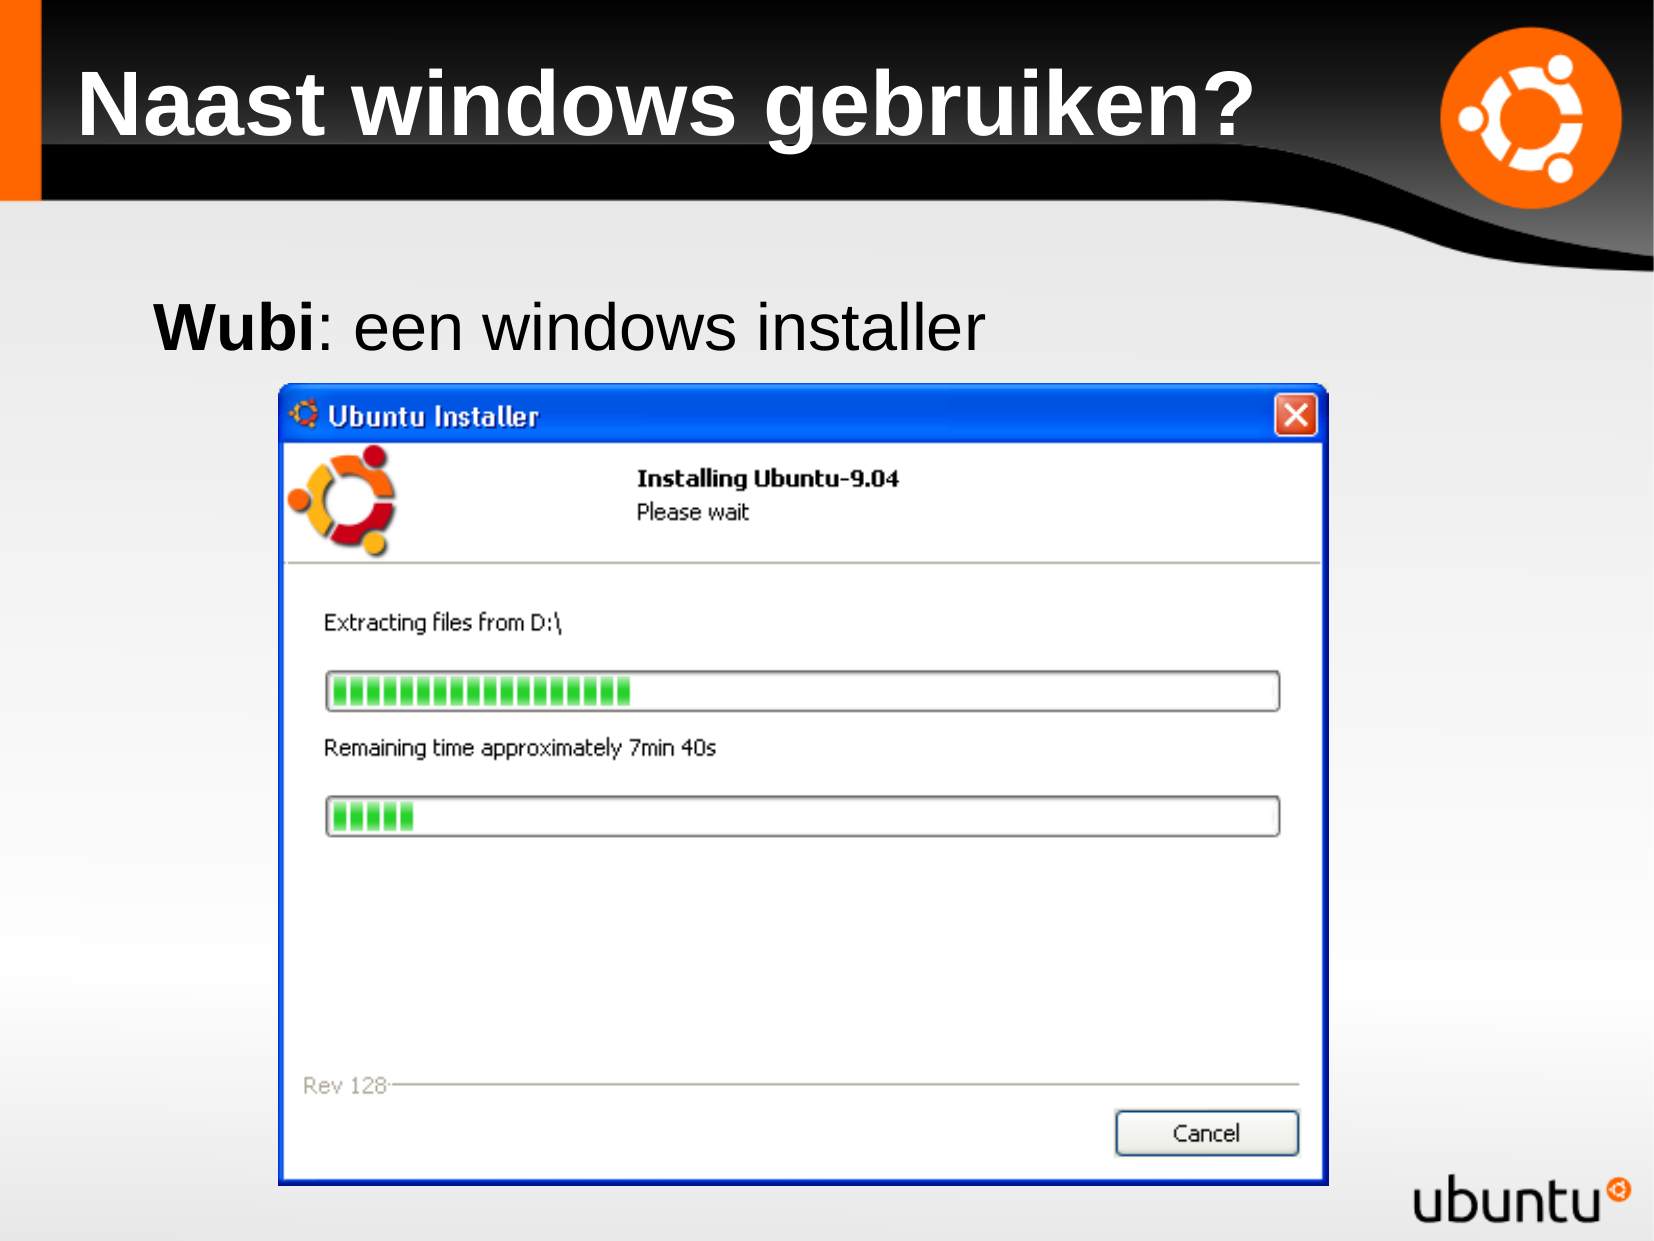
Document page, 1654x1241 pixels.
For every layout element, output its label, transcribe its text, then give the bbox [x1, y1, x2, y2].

title Naast windows gebruiken? [76, 7, 1565, 200]
picture [0, 0, 1654, 1241]
list Wubi: een windows installer [82, 290, 1571, 1094]
